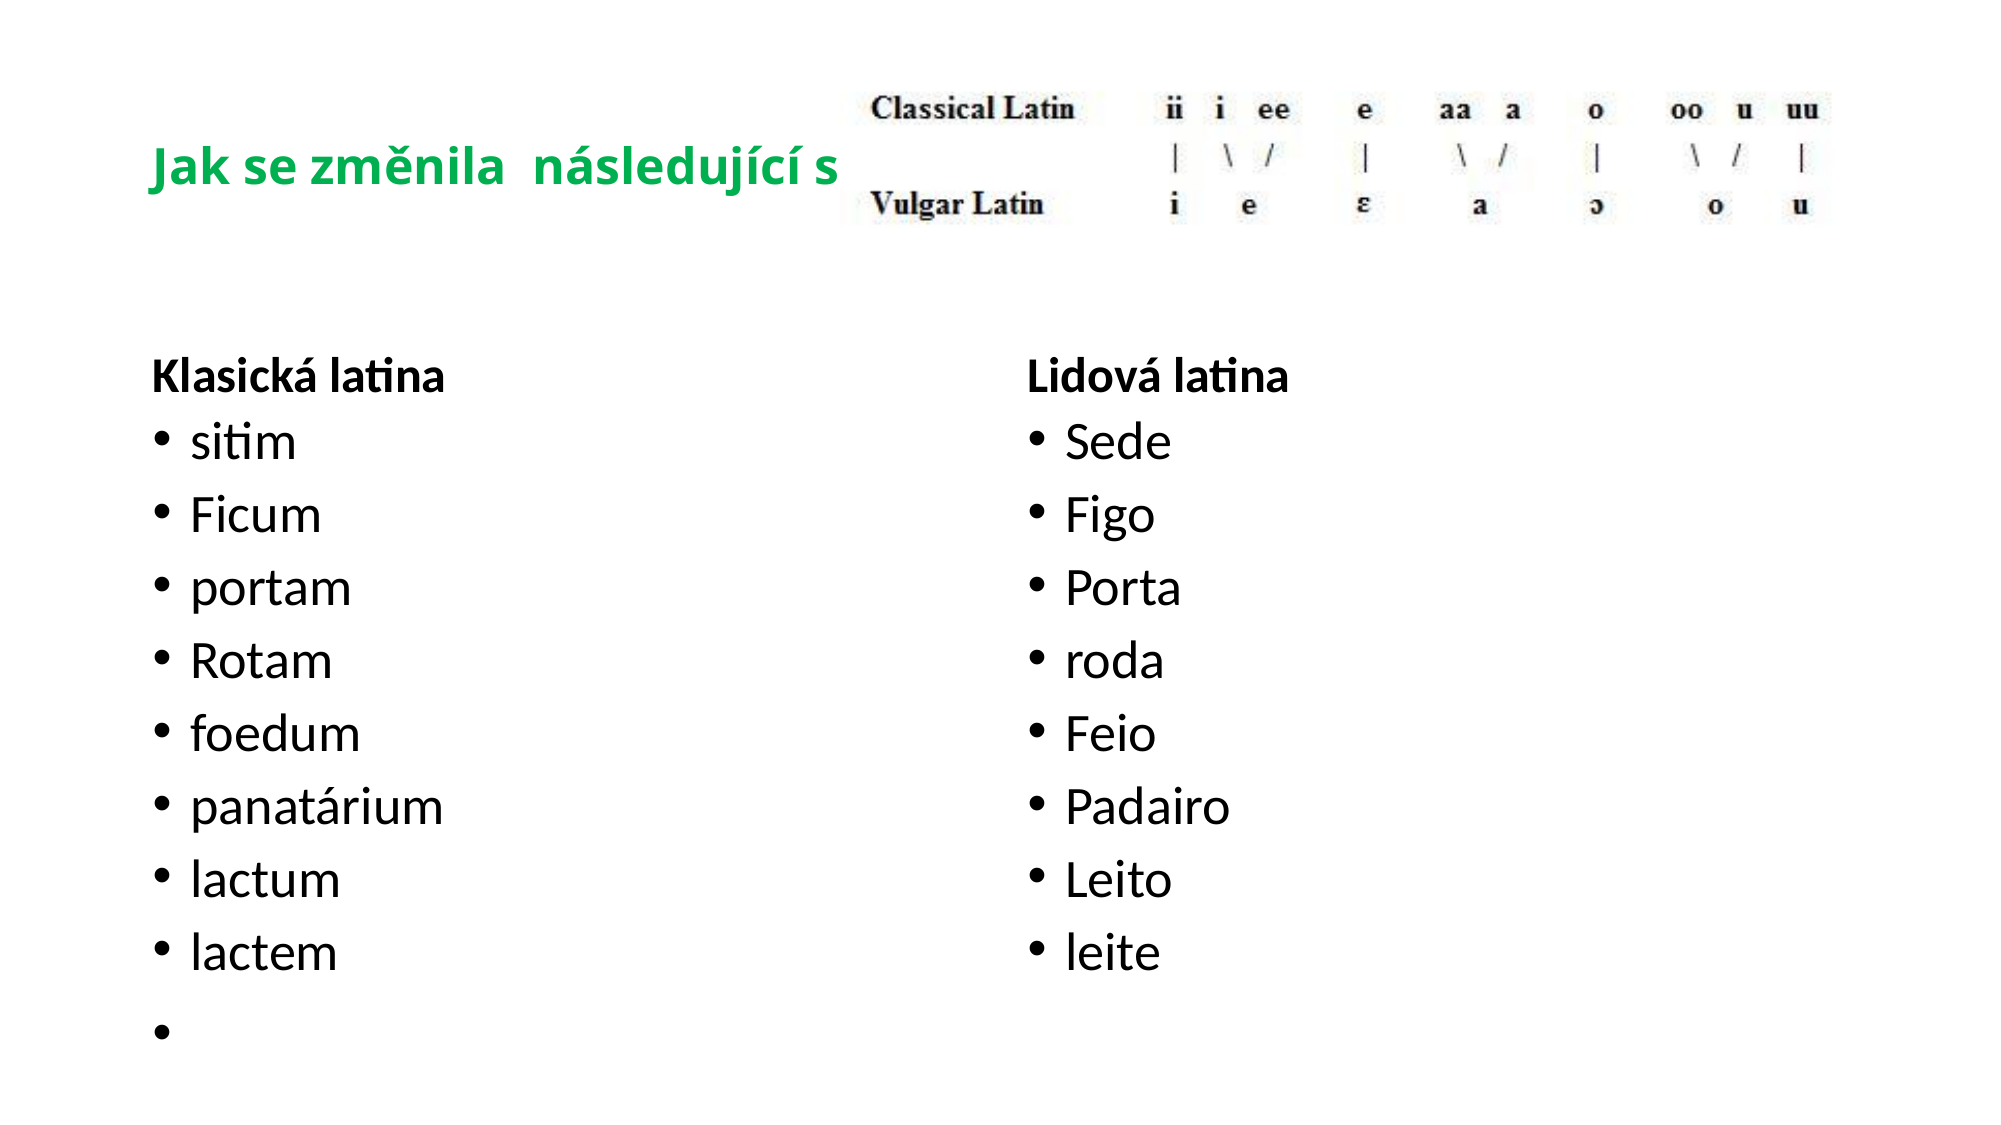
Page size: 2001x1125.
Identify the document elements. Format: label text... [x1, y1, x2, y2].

list Lidová latina [1012, 275, 1863, 410]
picture [840, 59, 1863, 254]
list sitim Ficum portam Rotam foedum panatárium lactum lactem [137, 410, 984, 1016]
title Jak se změnila následující slova? [137, 59, 1863, 278]
list Sede Figo Porta roda Feio Padairo Leito leite [1012, 410, 1863, 1016]
list Klasická latina [137, 275, 984, 410]
